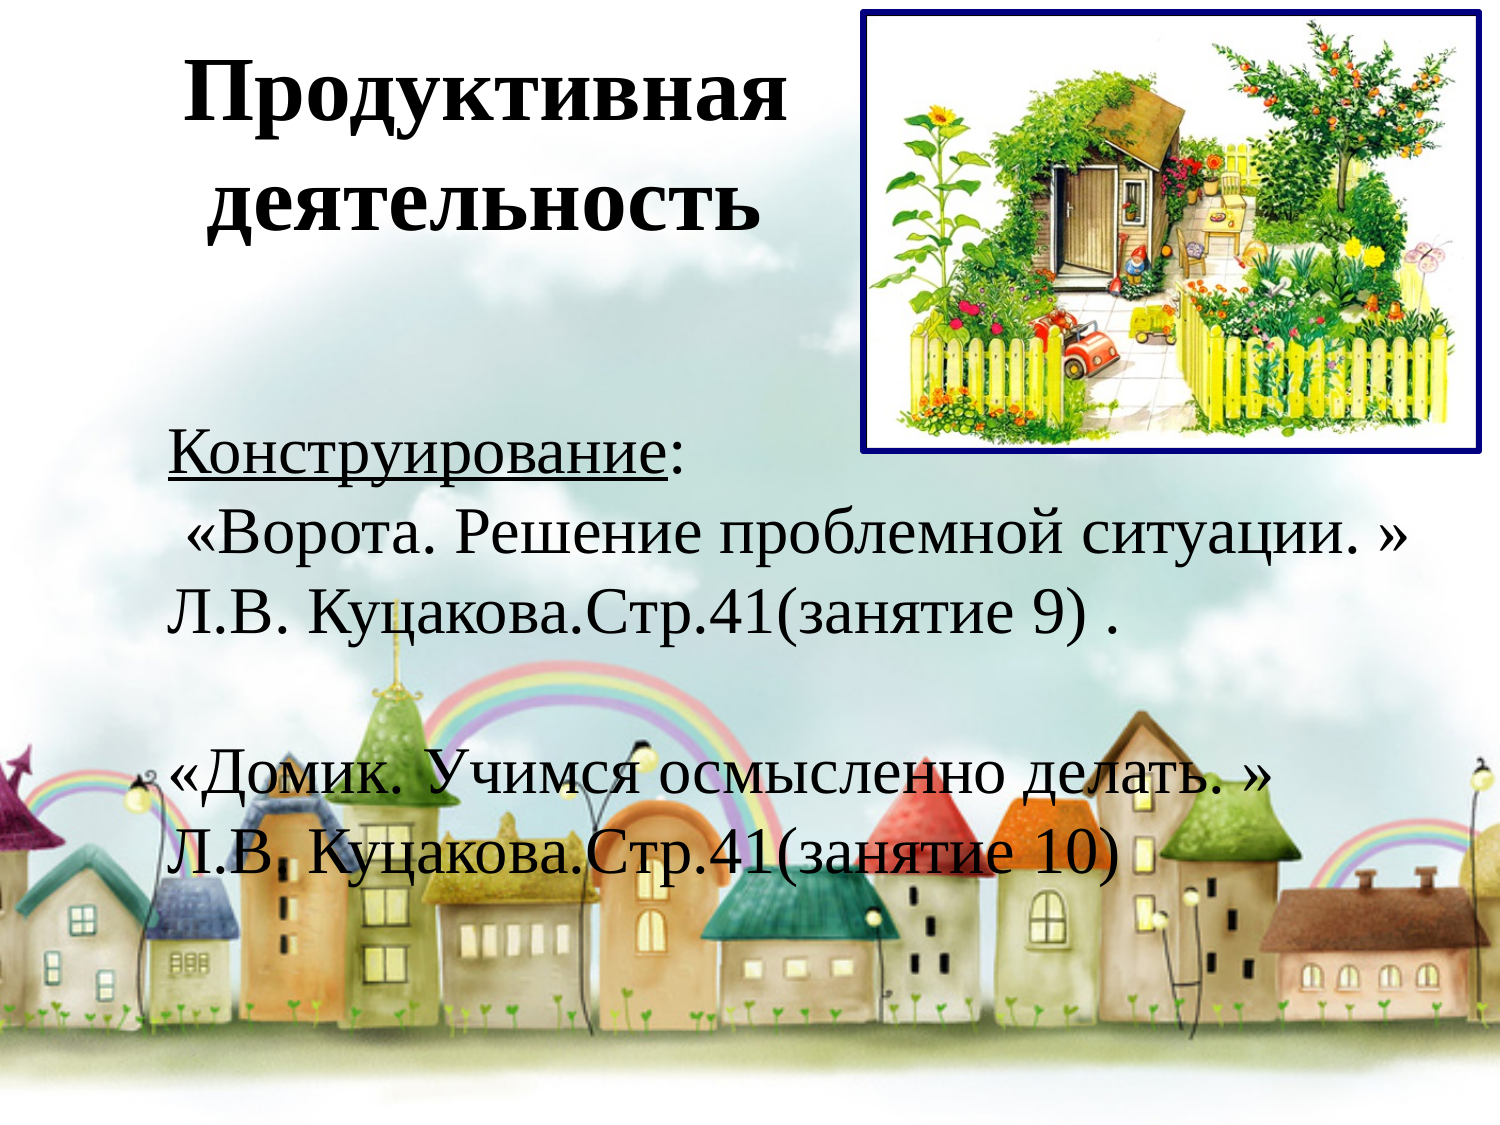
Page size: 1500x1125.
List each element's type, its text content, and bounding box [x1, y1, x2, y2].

text_box Продуктивная деятельность [183, 37, 860, 241]
picture [0, 0, 1500, 1125]
text_box Конструирование: «Ворота. Решение проблемной ситуации. » Л.В. Куцакова.Стр.41(занятие 9) . «Домик. Учимся осмысленно делать. » Л.В. Куцакова.Стр.41(занятие 10) [167, 406, 1439, 1004]
